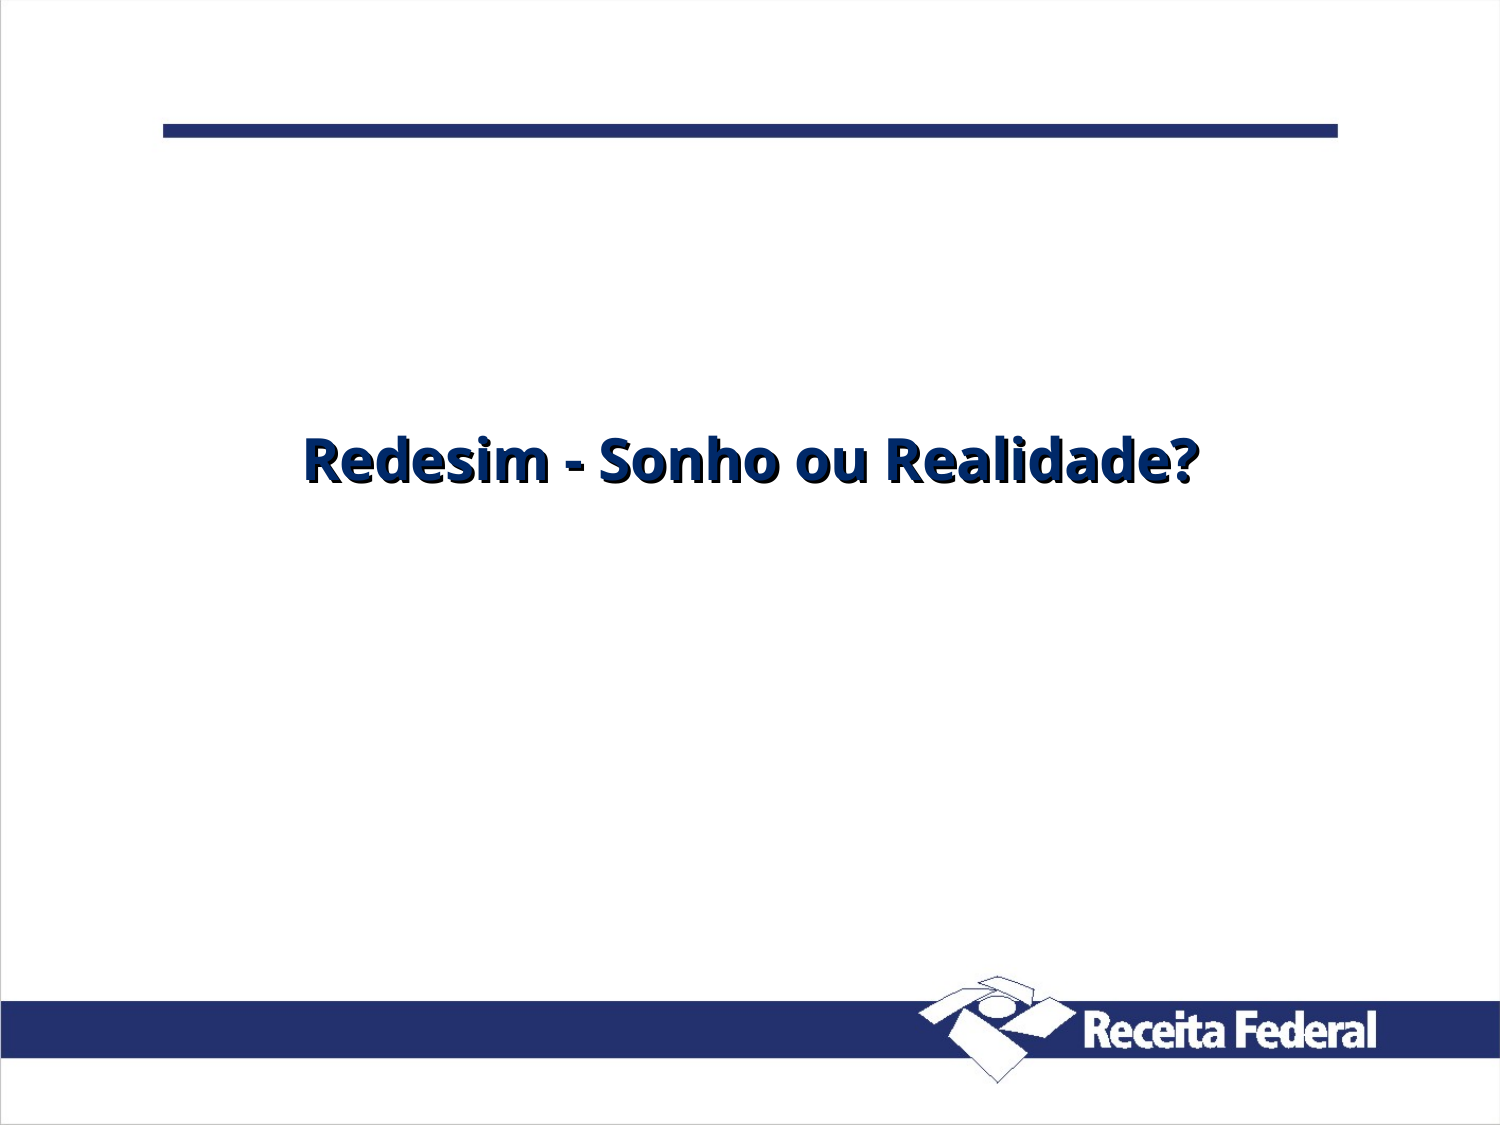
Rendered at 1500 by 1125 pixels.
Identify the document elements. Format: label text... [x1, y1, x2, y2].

text_box Redesim - Sonho ou Realidade? [0, 0, 1500, 891]
picture [0, 891, 1500, 1125]
